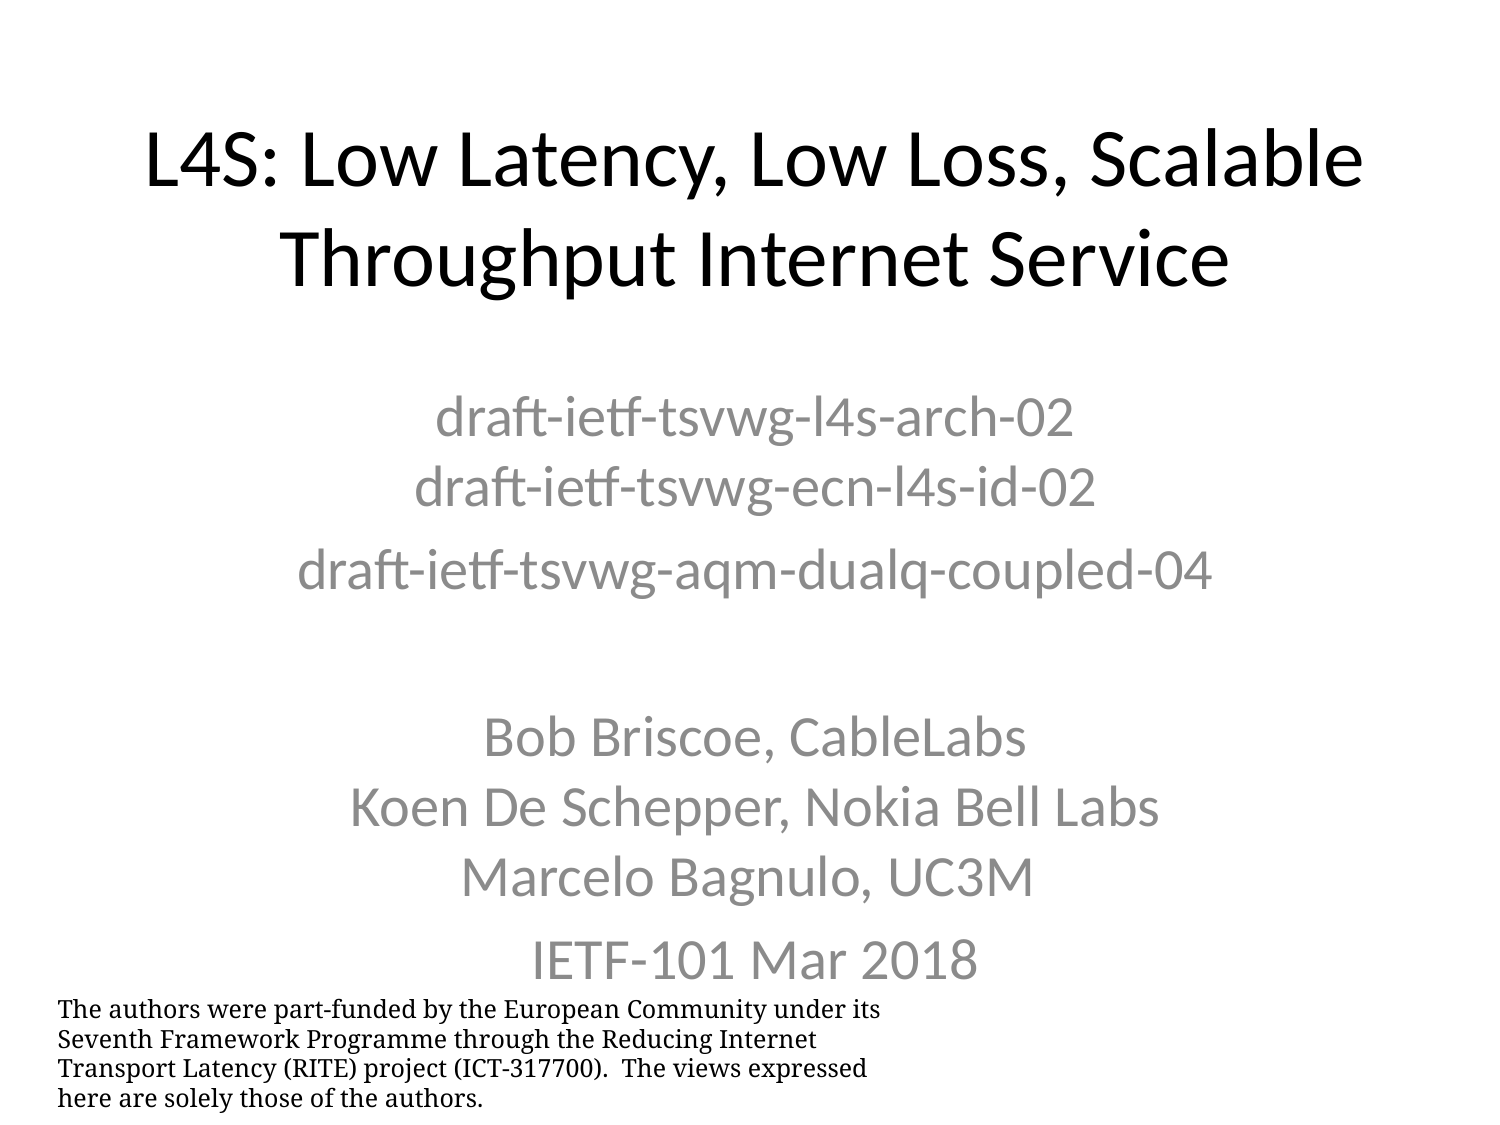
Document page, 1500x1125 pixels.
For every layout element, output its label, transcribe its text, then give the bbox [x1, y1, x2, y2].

text_box The authors were part-funded by the European Community under its Seventh Framework Programme through the Reducing Internet Transport Latency (RITE) project (ICT-317700). The views expressed here are solely those of the authors. [42, 985, 900, 1121]
text_box L4S: Low Latency, Low Loss, Scalable Throughput Internet Service [118, 82, 1393, 324]
text_box draft-ietf-tsvwg-l4s-arch-02 draft-ietf-tsvwg-ecn-l4s-id-02 draft-ietf-tsvwg-aqm-dualq-coupled-04 Bob Briscoe, CableLabs Koen De Schepper, Nokia Bell Labs Marcelo Bagnulo, UC3M IETF-101 Mar 2018 [230, 370, 1281, 659]
